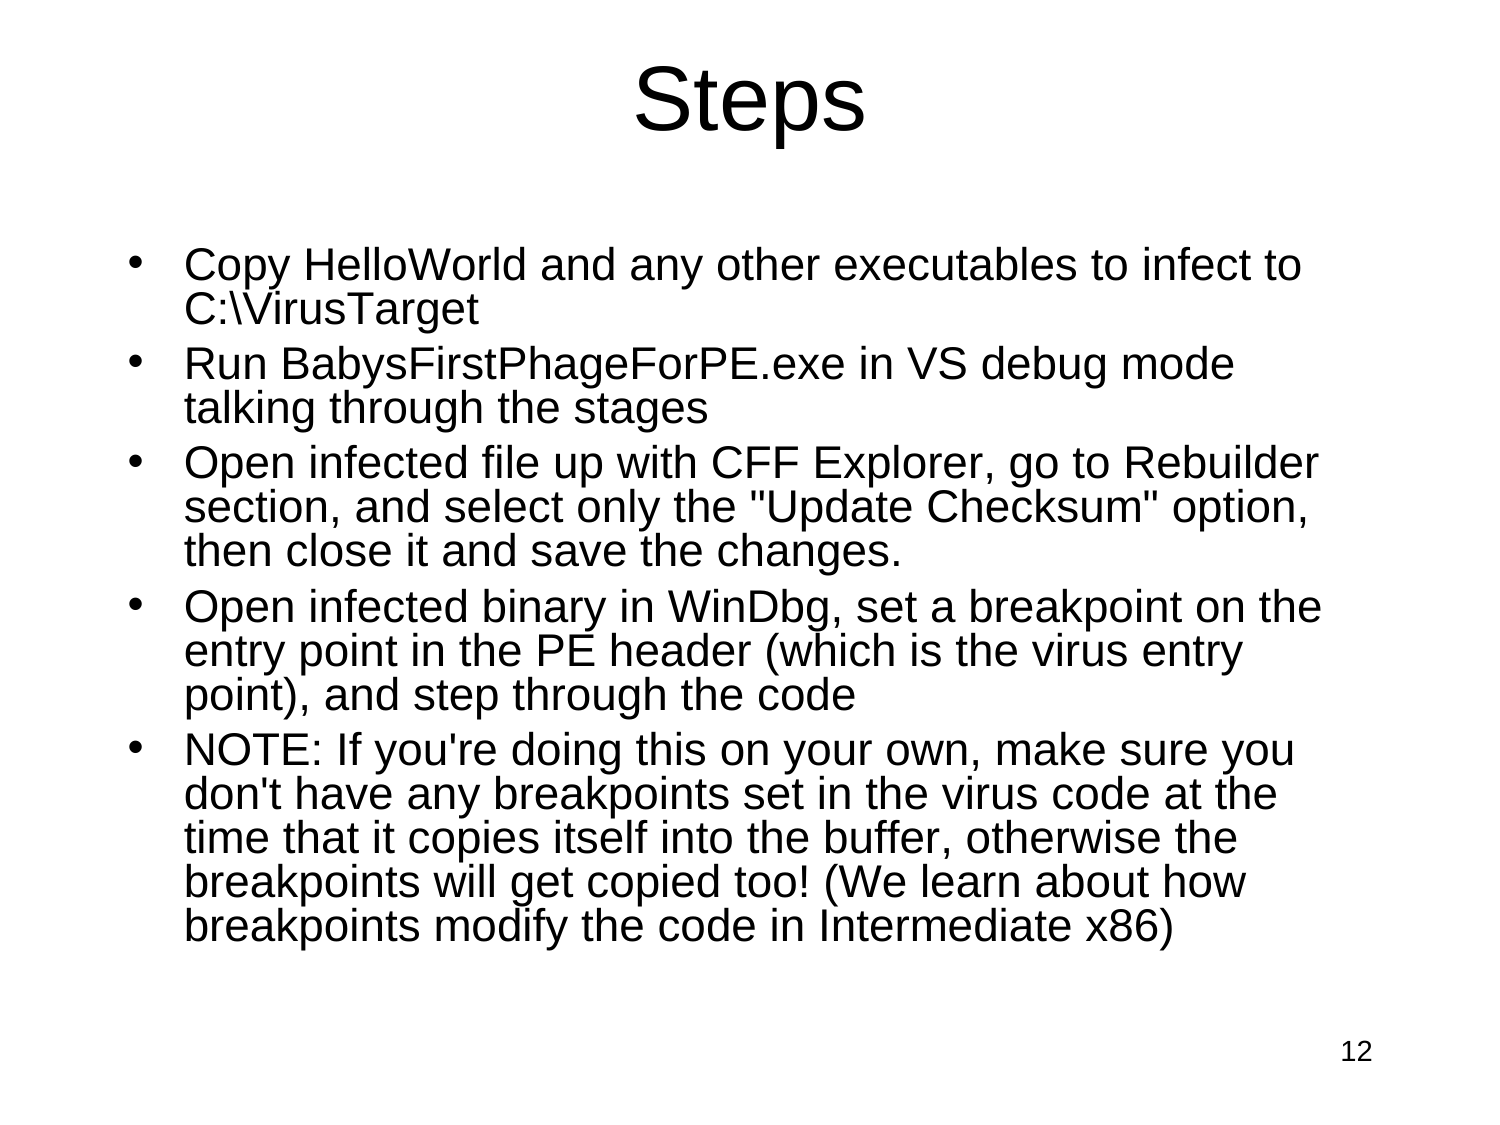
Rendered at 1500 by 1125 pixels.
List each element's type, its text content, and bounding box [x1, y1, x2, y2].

text_box <number> [1074, 1025, 1388, 1101]
title Steps [0, 0, 1500, 188]
list Copy HelloWorld and any other executables to infect to C:\VirusTarget Run BabysFirstPhageForPE.exe in VS debug mode talking through the stages Open infected file up with CFF Explorer, go to Rebuilder section, and select only the "Update Checksum" option, then close it and save the changes. Open infected binary in WinDbg, set a breakpoint on the entry point in the PE header (which is the virus entry point), and step through the code NOTE: If you're doing this on your own, make sure you don't have any breakpoints set in the virus code at the time that it copies itself into the buffer, otherwise the breakpoints will get copied too! (We learn about how breakpoints modify the code in Intermediate x86) [112, 237, 1388, 1051]
